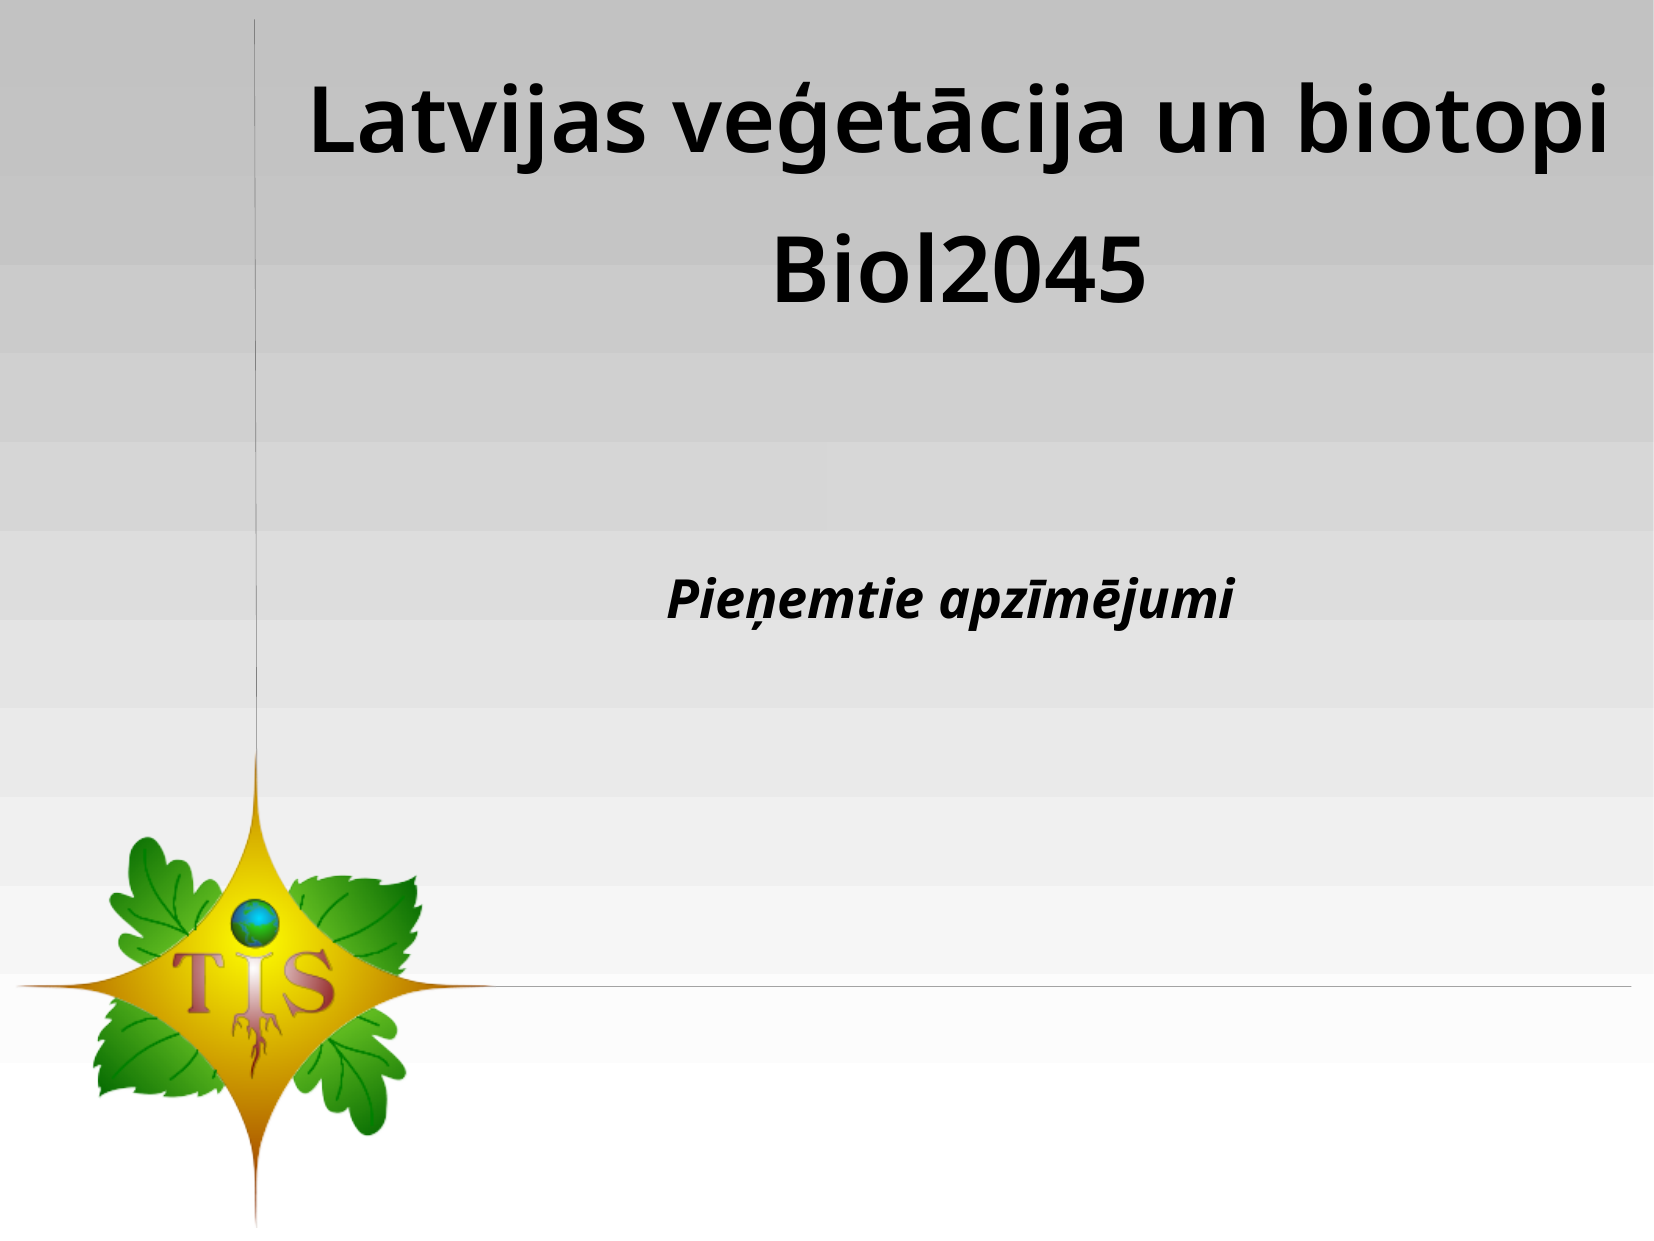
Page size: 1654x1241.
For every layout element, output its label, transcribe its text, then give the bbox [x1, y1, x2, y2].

picture [0, 0, 1654, 1241]
title Pieņemtie apzīmējumi [295, 324, 1607, 857]
